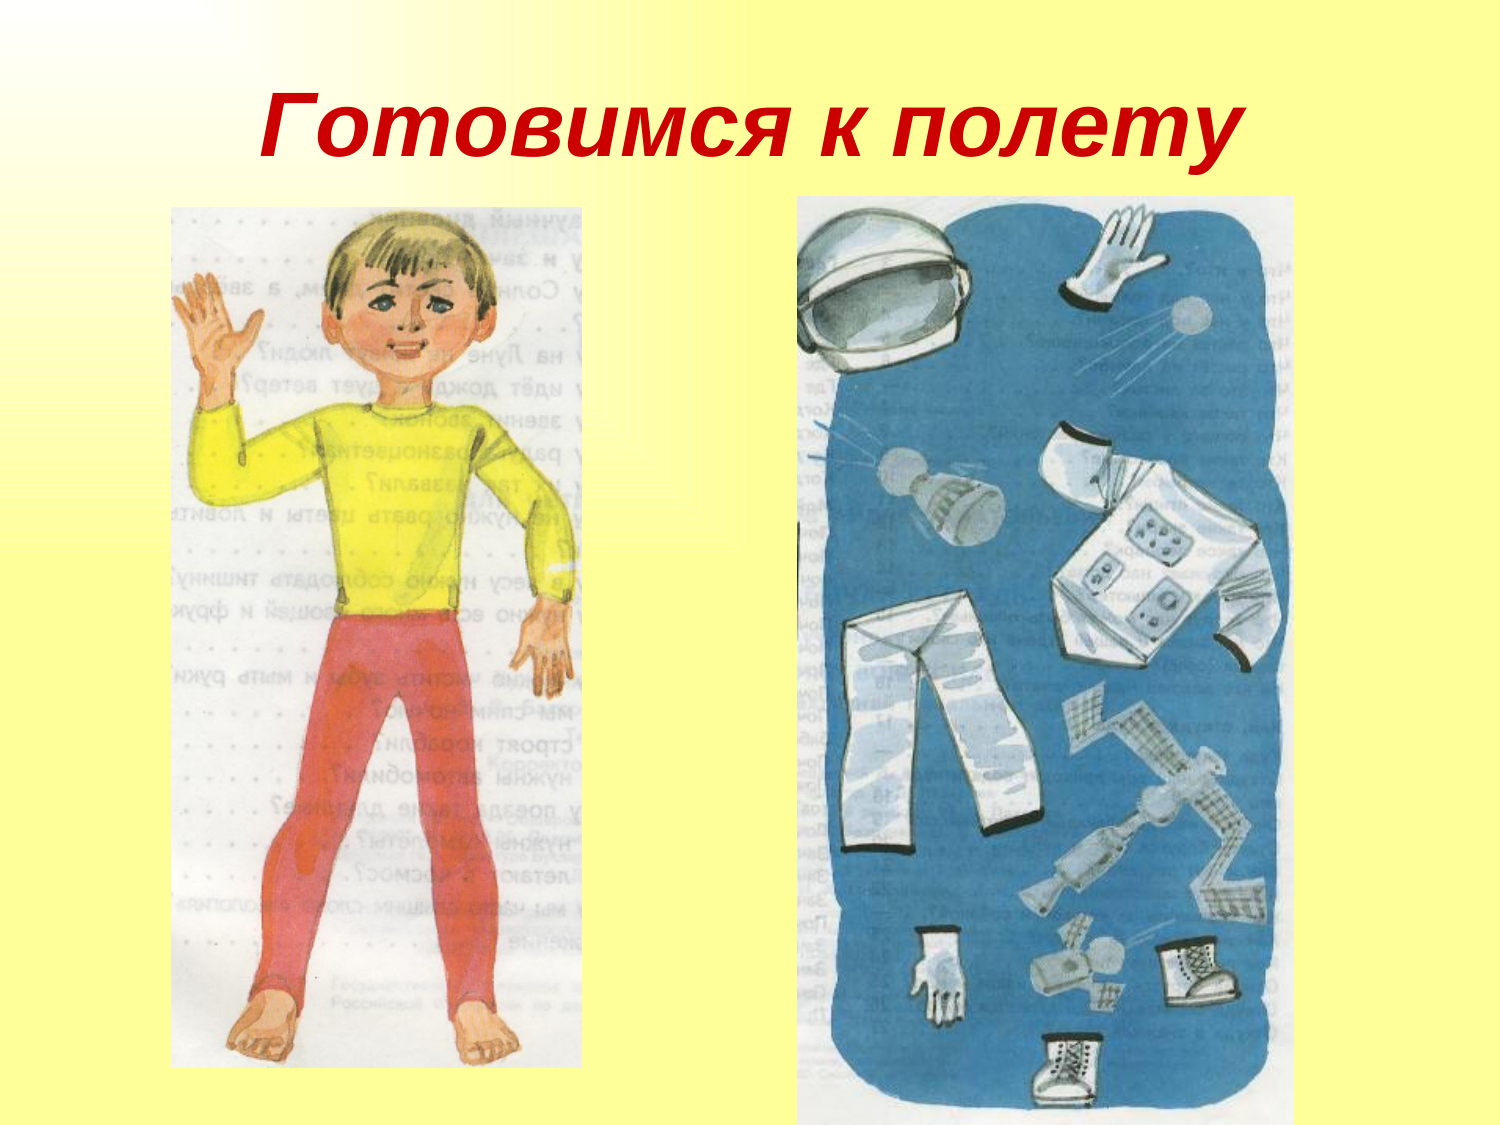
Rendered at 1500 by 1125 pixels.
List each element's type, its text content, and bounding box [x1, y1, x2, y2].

picture [797, 196, 1294, 1125]
picture [171, 207, 582, 1068]
title Готовимся к полету [76, 30, 1427, 219]
